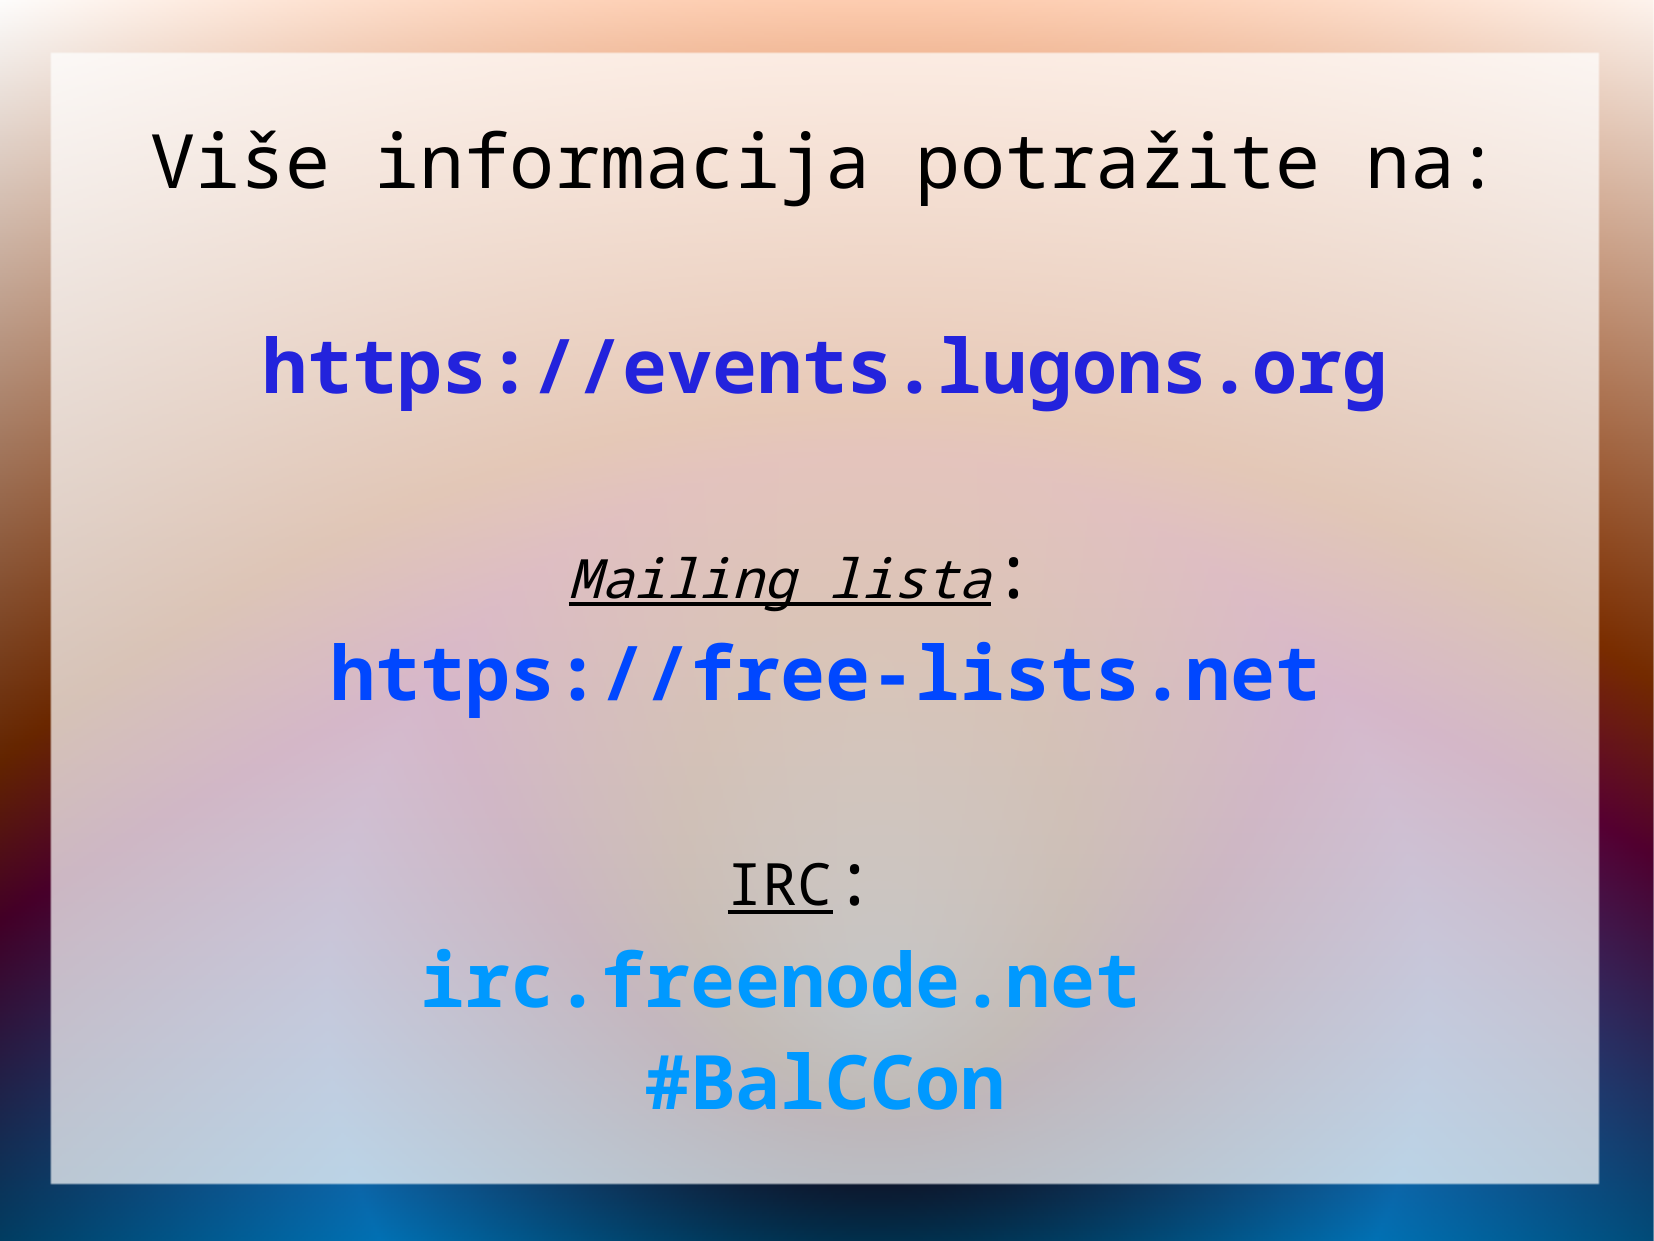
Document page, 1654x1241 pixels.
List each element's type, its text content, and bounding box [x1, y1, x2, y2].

picture [0, 0, 1654, 1241]
subtitle Više informacija potražite na: https://events.lugons.org Mailing lista: https://free-lists.net IRC: irc.freenode.net #BalCCon [60, 55, 1591, 1186]
